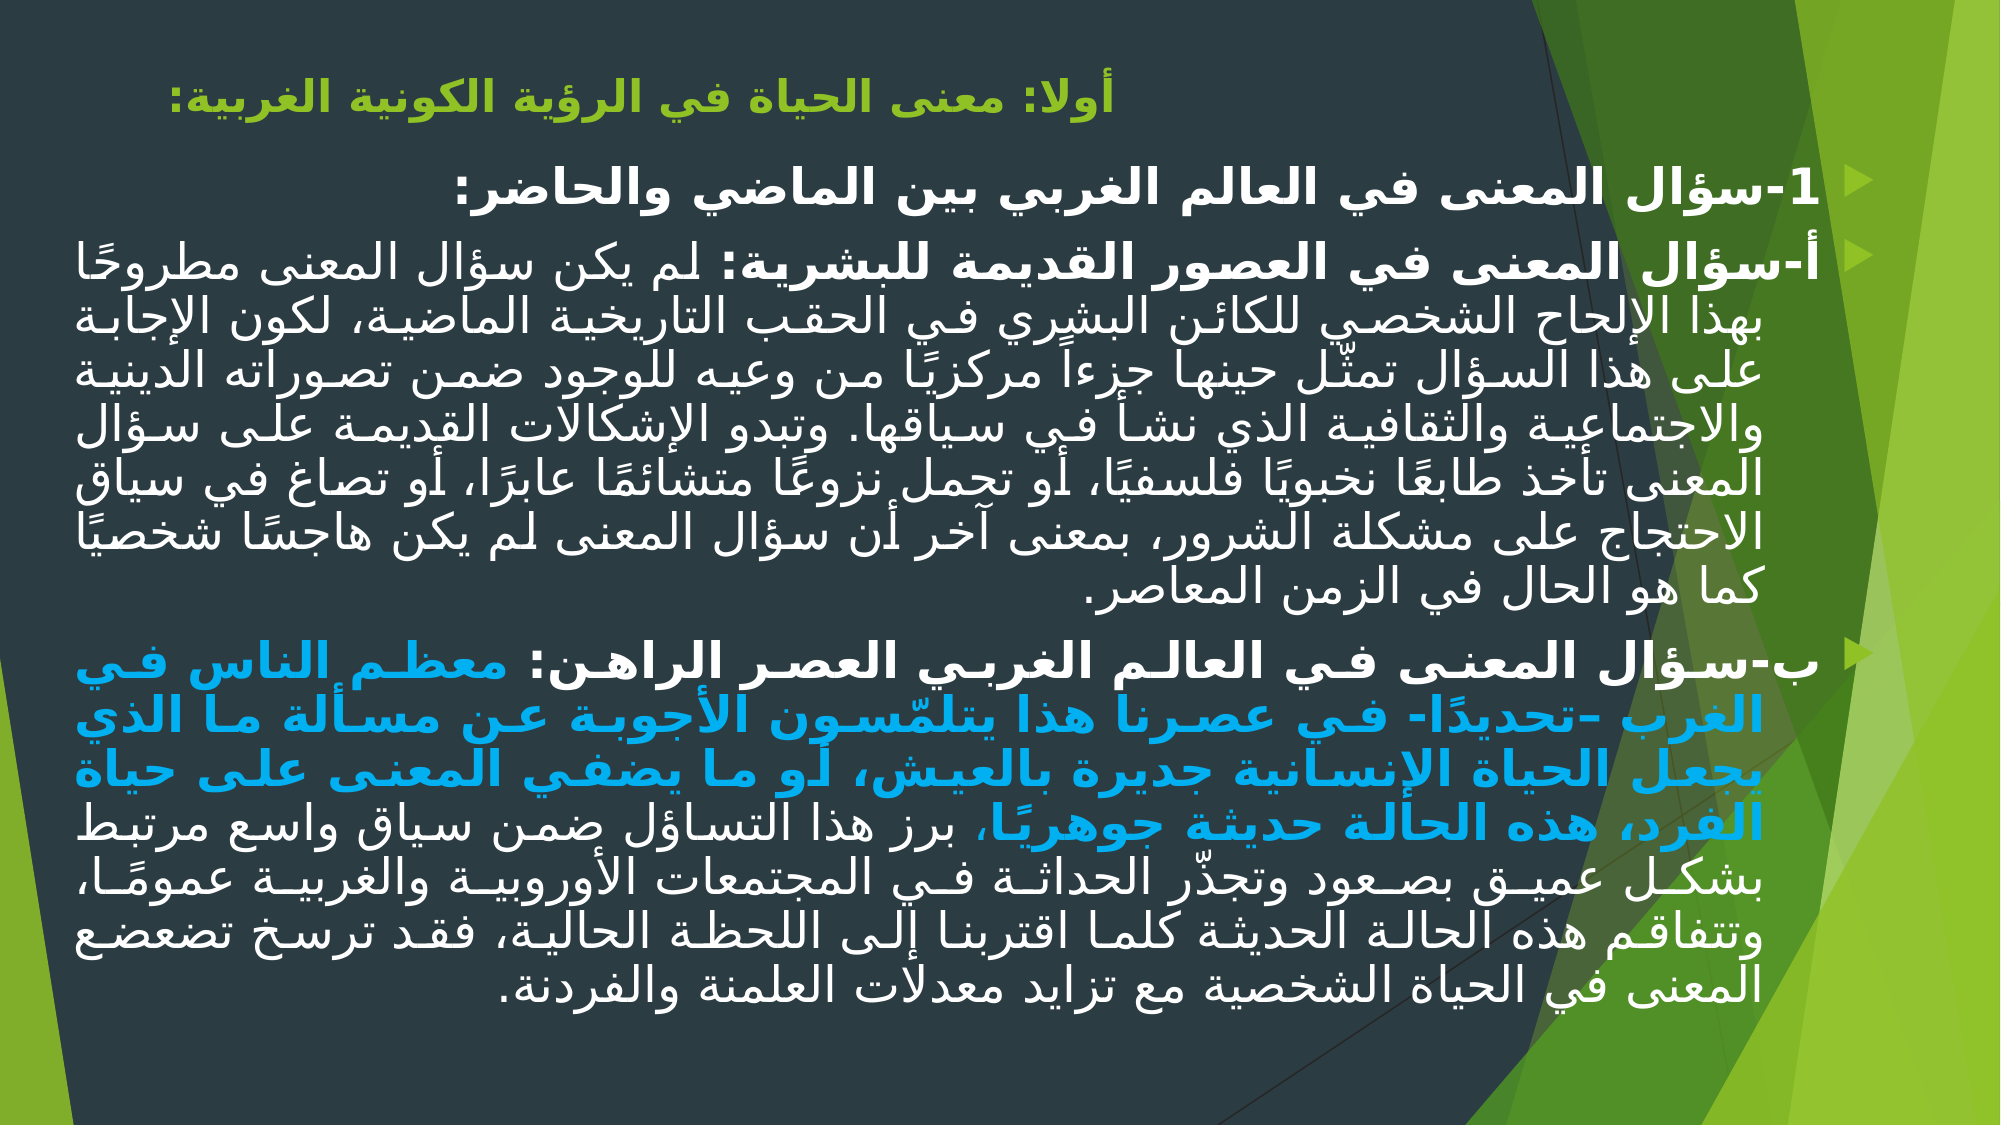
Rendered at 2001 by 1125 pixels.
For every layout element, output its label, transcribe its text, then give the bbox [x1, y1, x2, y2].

title أولا: معنى الحياة في الرؤية الكونية الغربية: [137, 59, 1863, 129]
list 1-سؤال المعنى في العالم الغربي بين الماضي والحاضر: أ-سؤال المعنى في العصور القديمة للبشرية: لم يكن سؤال المعنى مطروحًا بهذا الإلحاح الشخصي للكائن البشري في الحقب التاريخية الماضية، لكون الإجابة على هذا السؤال تمثّل حينها جزءاً مركزيًا من وعيه للوجود ضمن تصوراته الدينية والاجتماعية والثقافية الذي نشأ في سياقها. وتبدو الإشكالات القديمة على سؤال المعنى تأخذ طابعًا نخبويًا فلسفيًا، أو تحمل نزوعًا متشائمًا عابرًا، أو تصاغ في سياق الاحتجاج على مشكلة الشرور، بمعنى آخر أن سؤال المعنى لم يكن هاجسًا شخصيًا كما هو الحال في الزمن المعاصر. ب-سؤال المعنى في العالم الغربي العصر الراهن: معظم الناس في الغرب –تحديدًا- في عصرنا هذا يتلمّسون الأجوبة عن مسألة ما الذي يجعل الحياة الإنسانية جديرة بالعيش، أو ما يضفي المعنى على حياة الفرد، هذه الحالة حديثة جوهريًا، برز هذا التساؤل ضمن سياق واسع مرتبط بشكل عميق بصعود وتجذّر الحداثة في المجتمعات الأوروبية والغربية عمومًا، وتتفاقم هذه الحالة الحديثة كلما اقتربنا إلى اللحظة الحالية، فقد ترسخ تضعضع المعنى في الحياة الشخصية مع تزايد معدلات العلمنة والفردنة. [59, 154, 1893, 1067]
